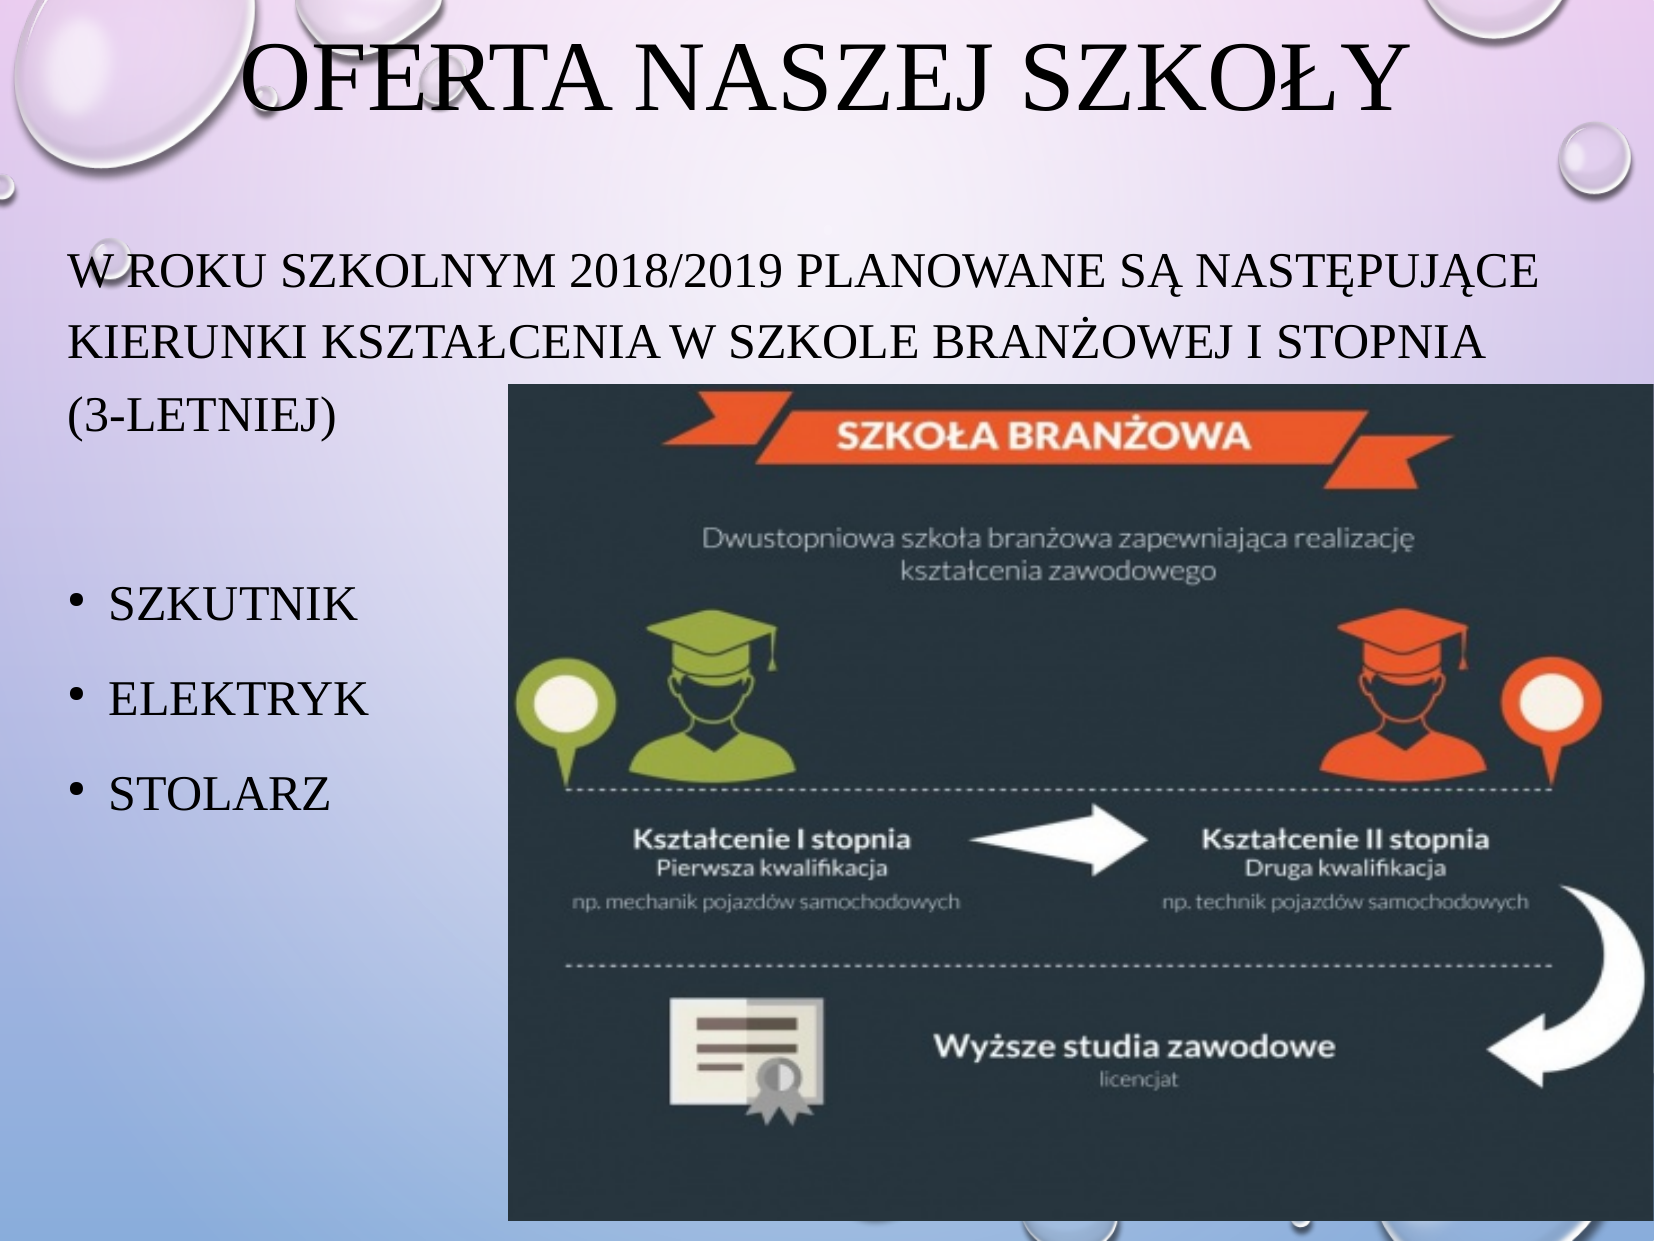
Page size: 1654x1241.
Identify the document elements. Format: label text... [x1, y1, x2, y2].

list W roku szkolnym 2018/2019 planowane są następujące kierunki kształcenia w Szkole Branżowej I stopnia (3-letniej) szkutnik elektryk stolarz [52, 217, 1635, 1176]
title Oferta naszej szkoły [0, 21, 1654, 255]
picture [508, 384, 1654, 1221]
